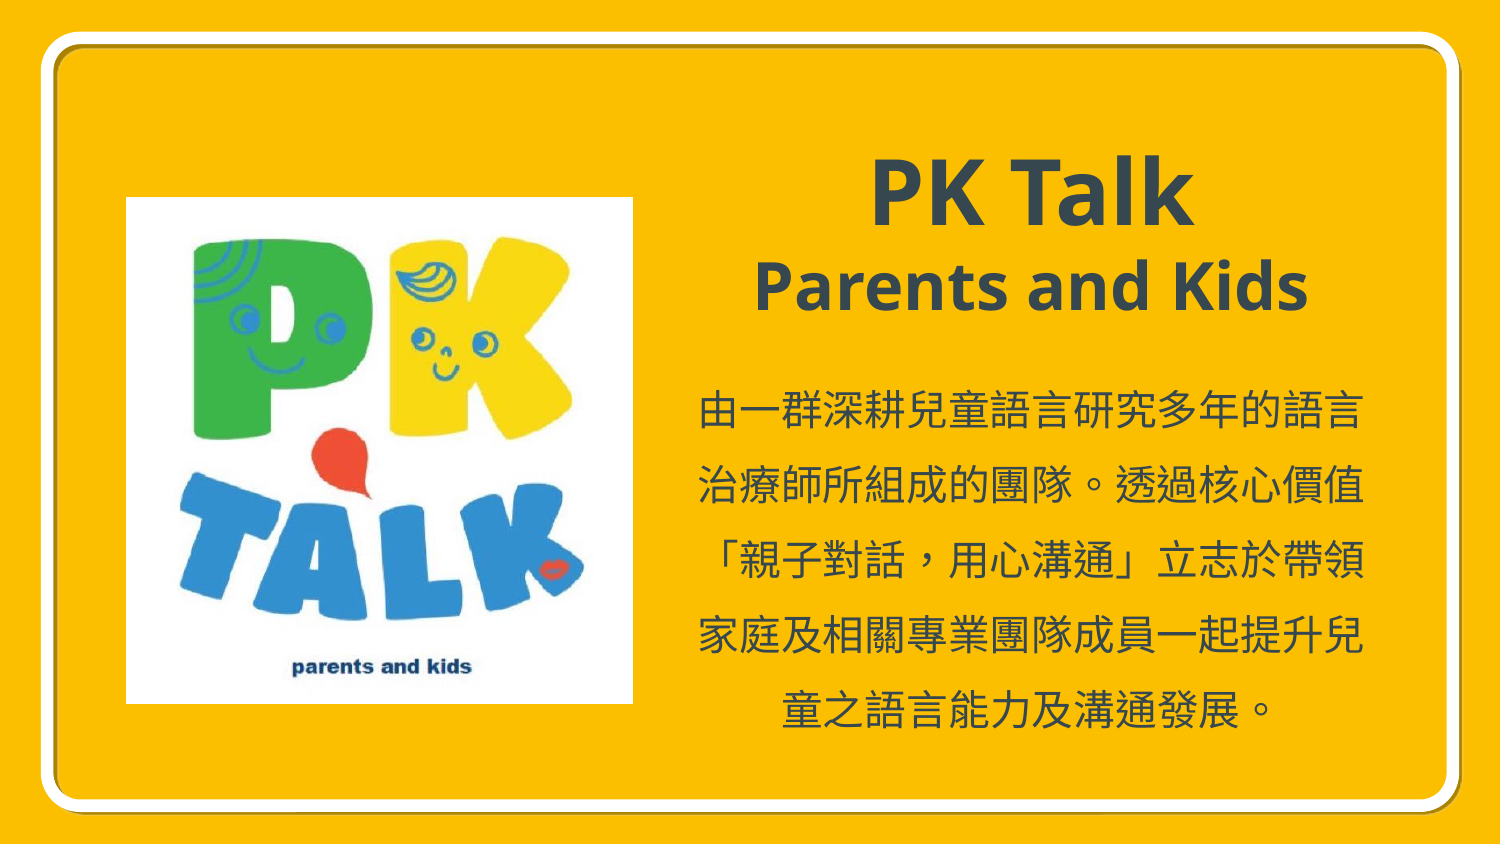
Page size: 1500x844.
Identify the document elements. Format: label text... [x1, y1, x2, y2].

text_box 由一群深耕兒童語言研究多年的語言治療師所組成的團隊。透過核心價值「親子對話，用心溝通」立志於帶領家庭及相關專業團隊成員一起提升兒童之語言能力及溝通發展。 [671, 351, 1392, 737]
text_box PK Talk Parents and Kids [750, 126, 1314, 334]
picture [126, 197, 633, 704]
